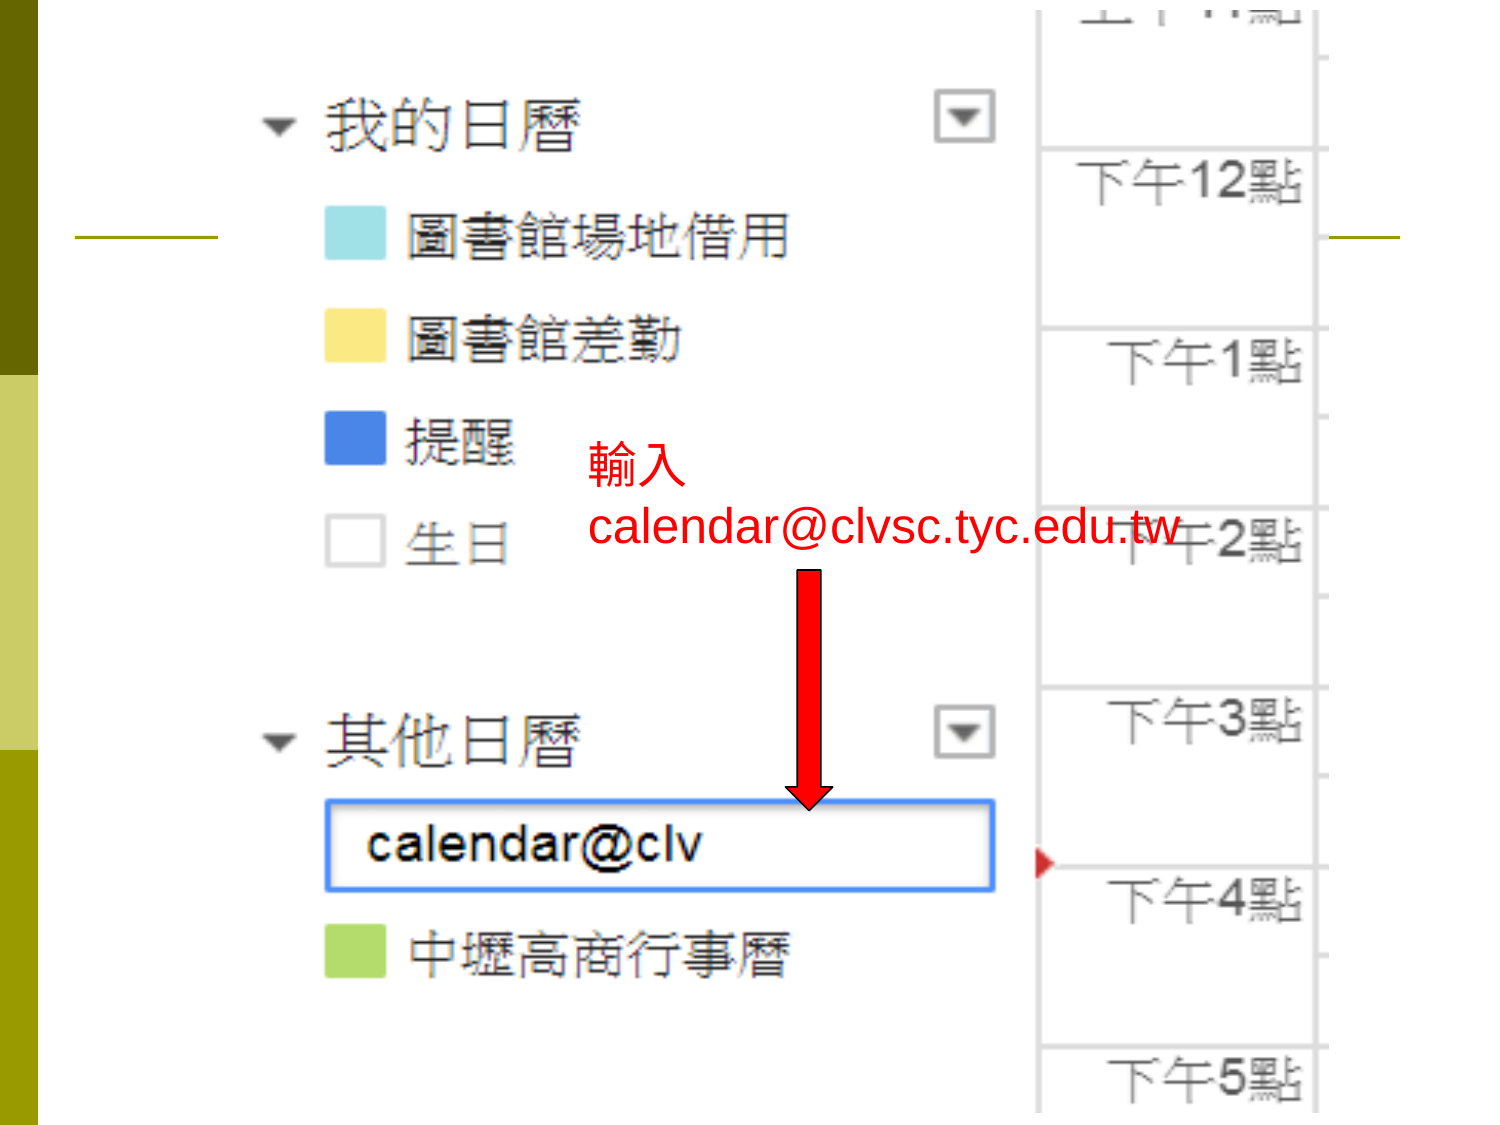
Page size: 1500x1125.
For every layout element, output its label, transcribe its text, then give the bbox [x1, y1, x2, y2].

text_box 輸入calendar@clvsc.tyc.edu.tw [572, 426, 1294, 563]
text_box [785, 570, 833, 811]
picture [218, 11, 1329, 1113]
